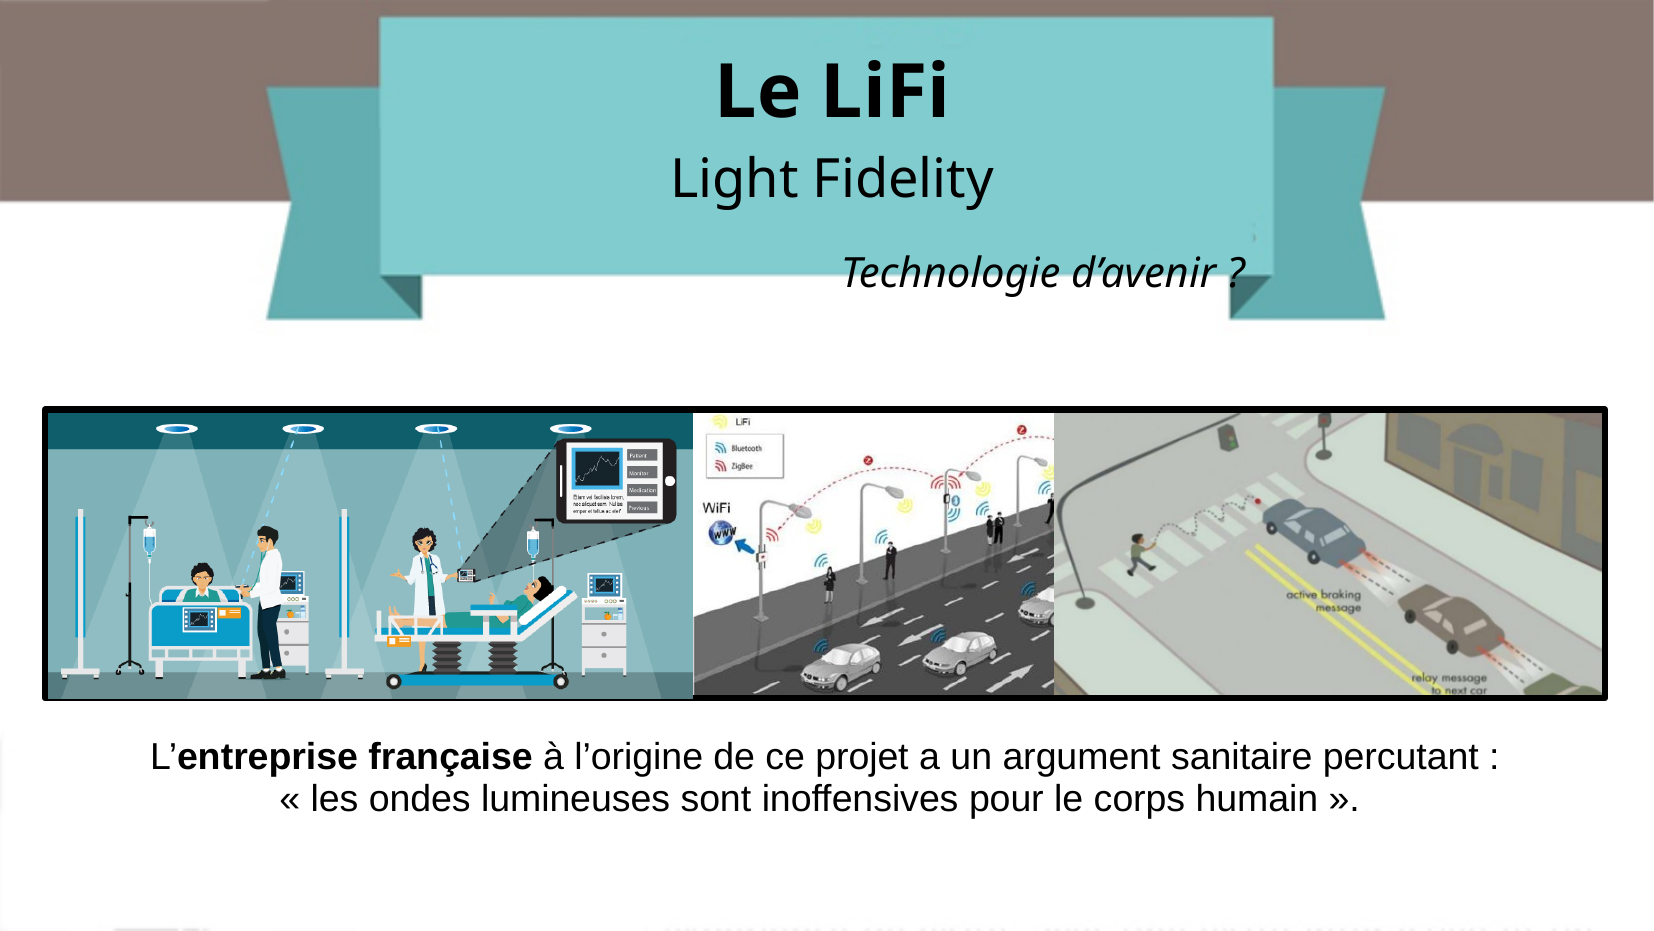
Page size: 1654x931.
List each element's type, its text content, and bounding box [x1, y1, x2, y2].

text_box L’entreprise française à l’origine de ce projet a un argument sanitaire percutant : « les ondes lumineuses sont inoffensives pour le corps humain ». [45, 728, 1606, 827]
picture [0, 0, 1654, 931]
text_box Le LiFi Light Fidelity Technologie d’avenir ? [405, 29, 1261, 269]
